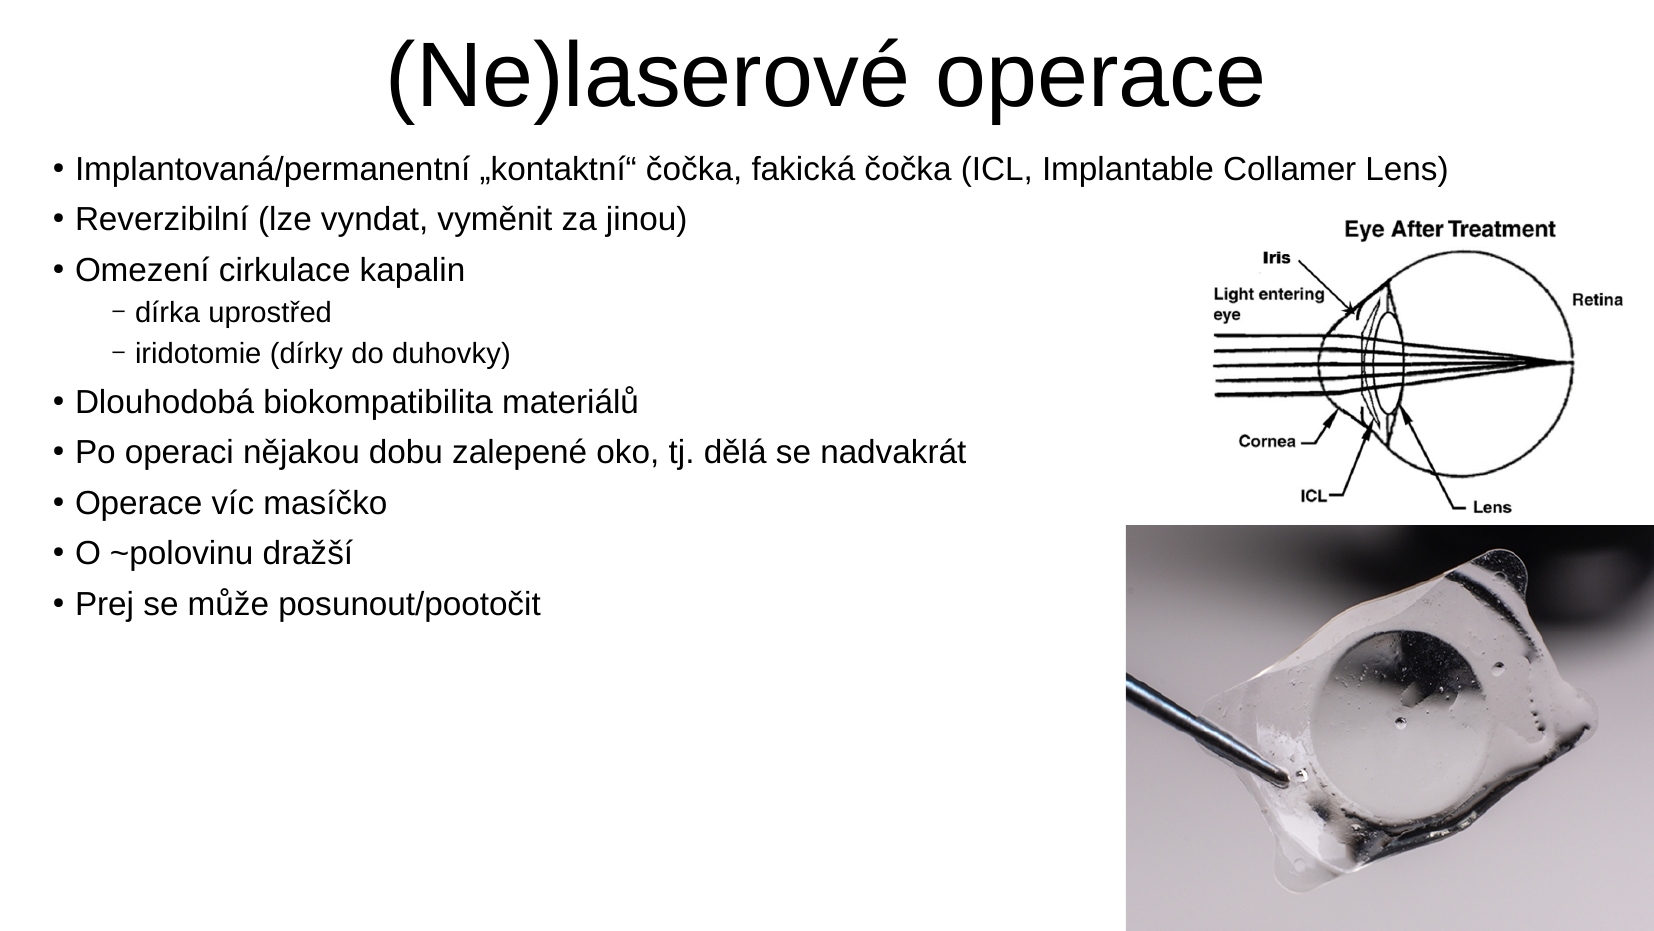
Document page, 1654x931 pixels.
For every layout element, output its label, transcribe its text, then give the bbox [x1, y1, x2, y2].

picture [1125, 207, 1654, 931]
title (Ne)laserové operace [82, 23, 1571, 127]
list Implantovaná/permanentní „kontaktní“ čočka, fakická čočka (ICL, Implantable Collamer Lens) Reverzibilní (lze vyndat, vyměnit za jinou) Omezení cirkulace kapalin dírka uprostřed iridotomie (dírky do duhovky) Dlouhodobá biokompatibilita materiálů Po operaci nějakou dobu zalepené oko, tj. dělá se nadvakrát Operace víc masíčko O ~polovinu dražší Prej se může posunout/pootočit [37, 150, 1613, 901]
